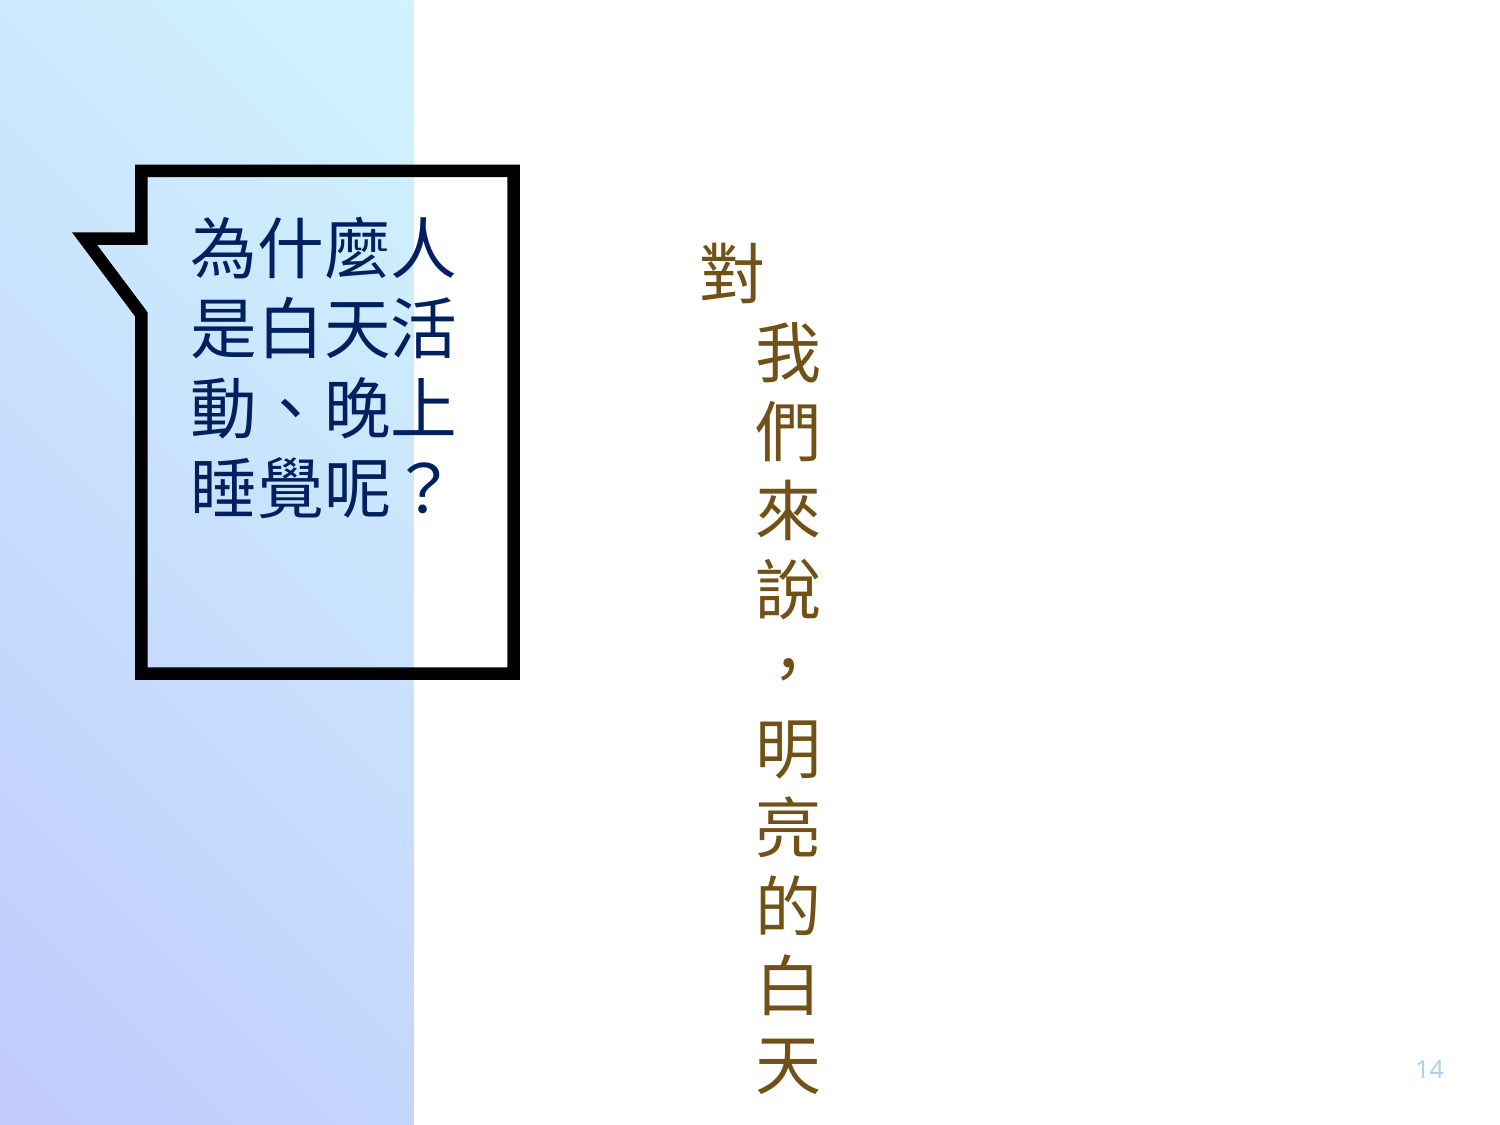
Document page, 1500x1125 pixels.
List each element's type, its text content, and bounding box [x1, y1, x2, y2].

list 對我們來說，明亮的白天 是讀書、吃飯、工作、遊 戲的好時間，黑暗的晚上 則比較好入睡。 [562, 199, 1390, 604]
text_box 為什麼人 是白天活 動、晚上 睡覺呢？ [176, 199, 562, 534]
text_box 14 [1400, 1038, 1491, 1125]
